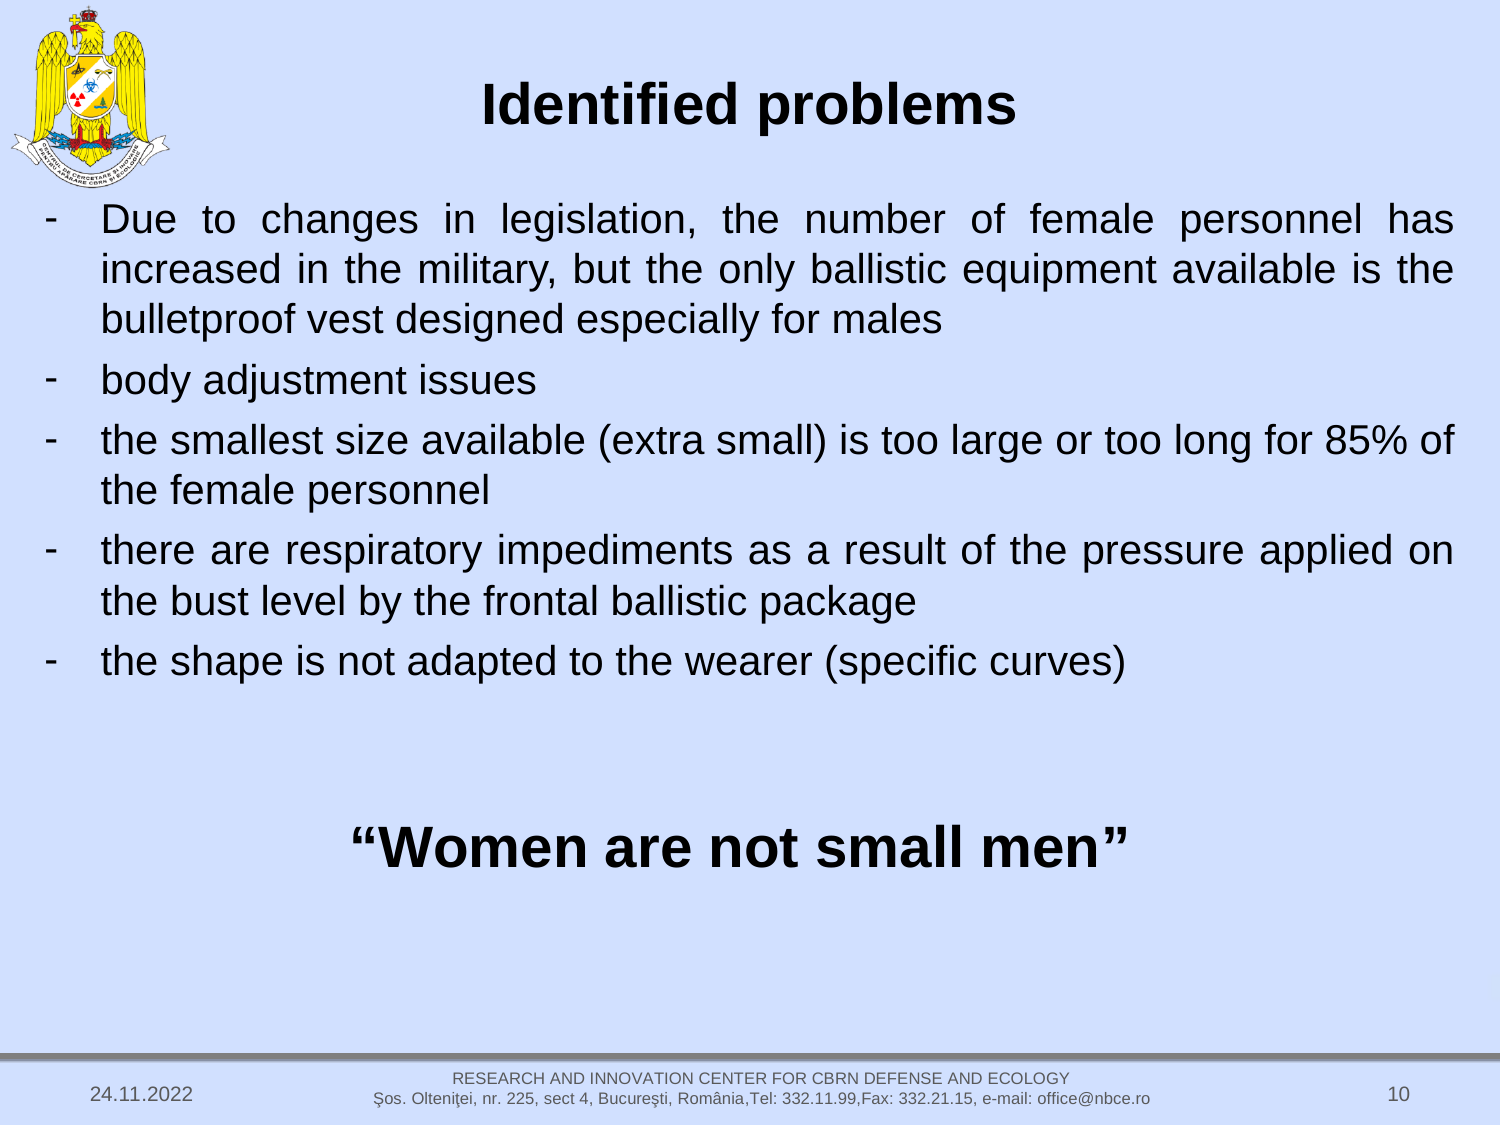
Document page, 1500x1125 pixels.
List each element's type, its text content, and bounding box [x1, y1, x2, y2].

text_box “Women are not small men” [142, 801, 1338, 896]
picture [0, 0, 1500, 1053]
list Due to changes in legislation, the number of female personnel has increased in the military, but the only ballistic equipment available is the bulletproof vest designed especially for males body adjustment issues the smallest size available (extra small) is too large or too long for 85% of the female personnel there are respiratory impediments as a result of the pressure applied on the bust level by the frontal ballistic package the shape is not adapted to the wearer (specific curves) [29, 184, 1471, 821]
title Identified problems [183, 7, 1317, 184]
text_box <number> [1246, 1062, 1426, 1123]
text_box 24.11.2022 [75, 1062, 266, 1123]
text_box RESEARCH AND INNOVATION CENTER FOR CBRN DEFENSE AND ECOLOGY Şos. Olteniţei, nr. 225, sect 4, Bucureşti, România,Tel: 332.11.99,Fax: 332.21.15, e-mail: office@nbce.ro [289, 1057, 1235, 1118]
picture [0, 1063, 1500, 1125]
